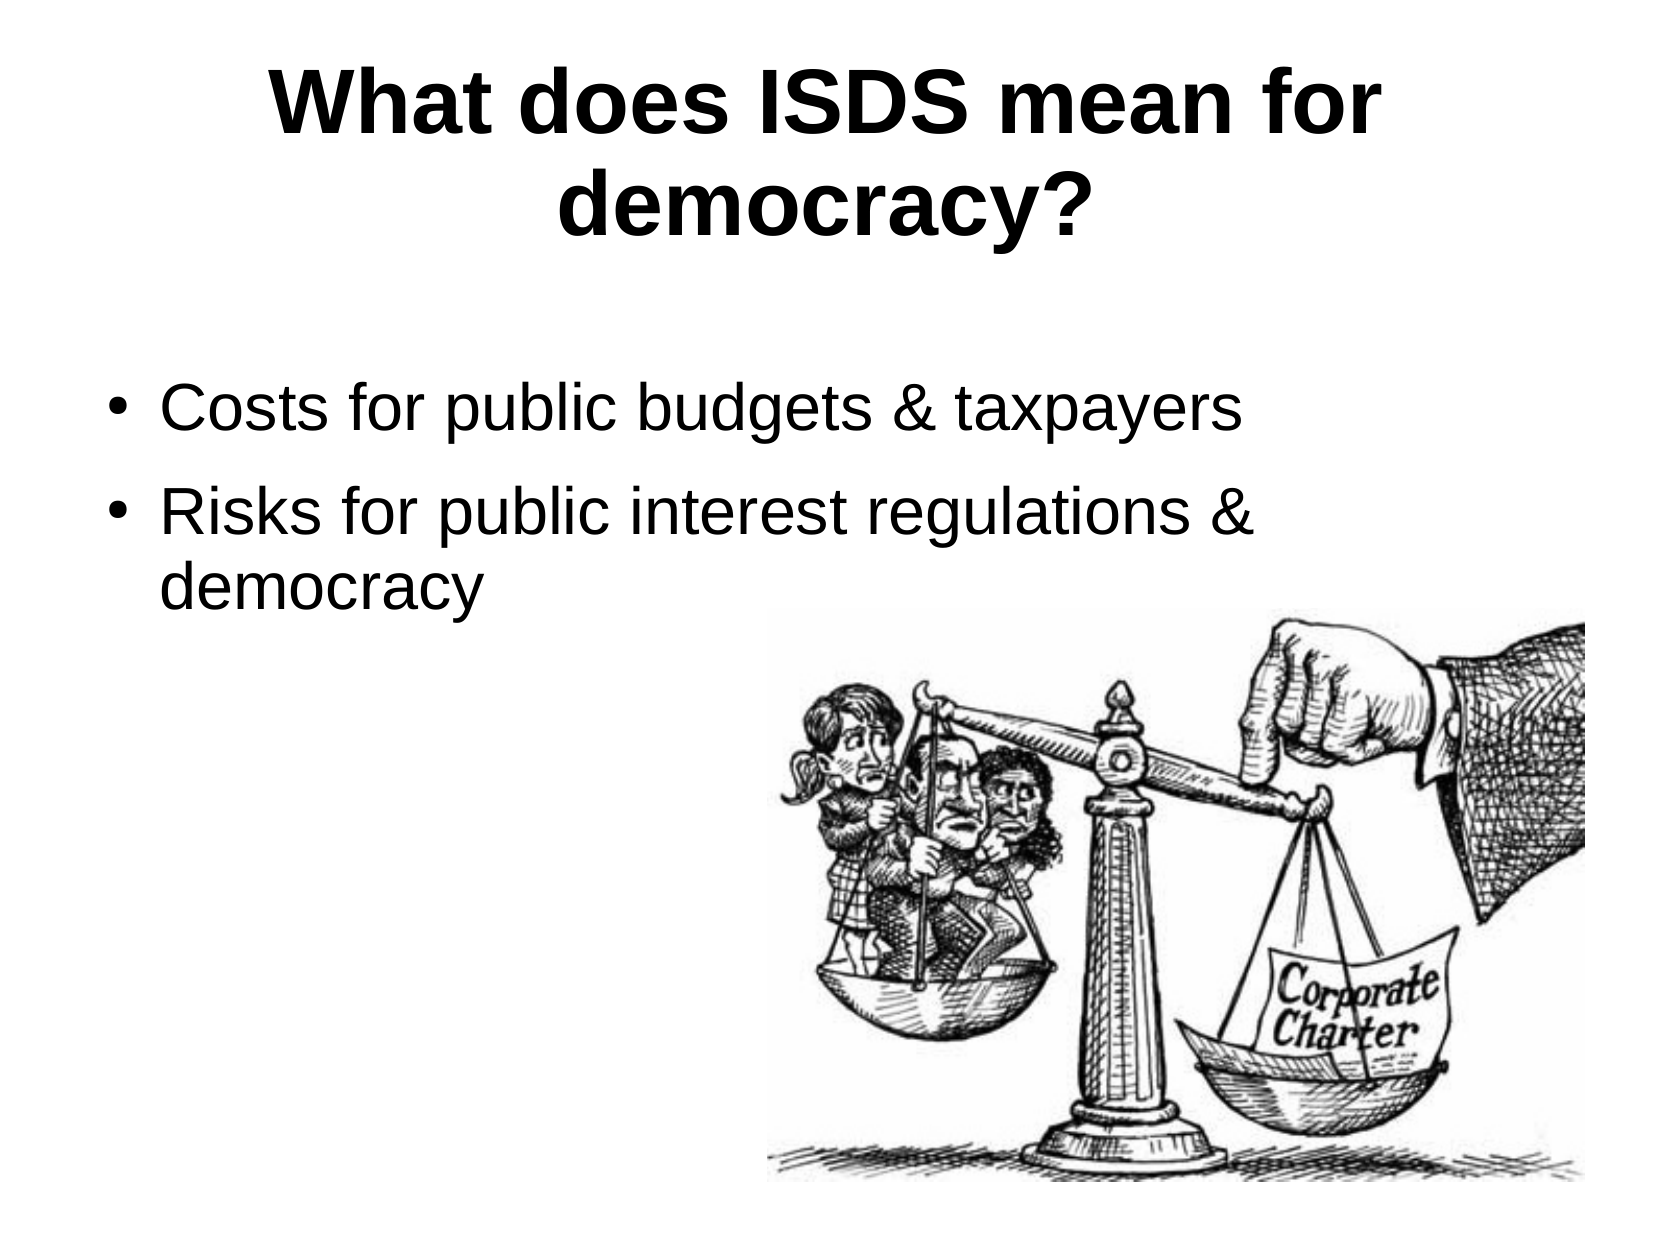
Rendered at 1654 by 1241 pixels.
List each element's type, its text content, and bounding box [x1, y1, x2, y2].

picture [767, 608, 1585, 1182]
title What does ISDS mean for democracy? [82, 49, 1571, 257]
list Costs for public budgets & taxpayers Risks for public interest regulations & democracy [88, 265, 1536, 1199]
